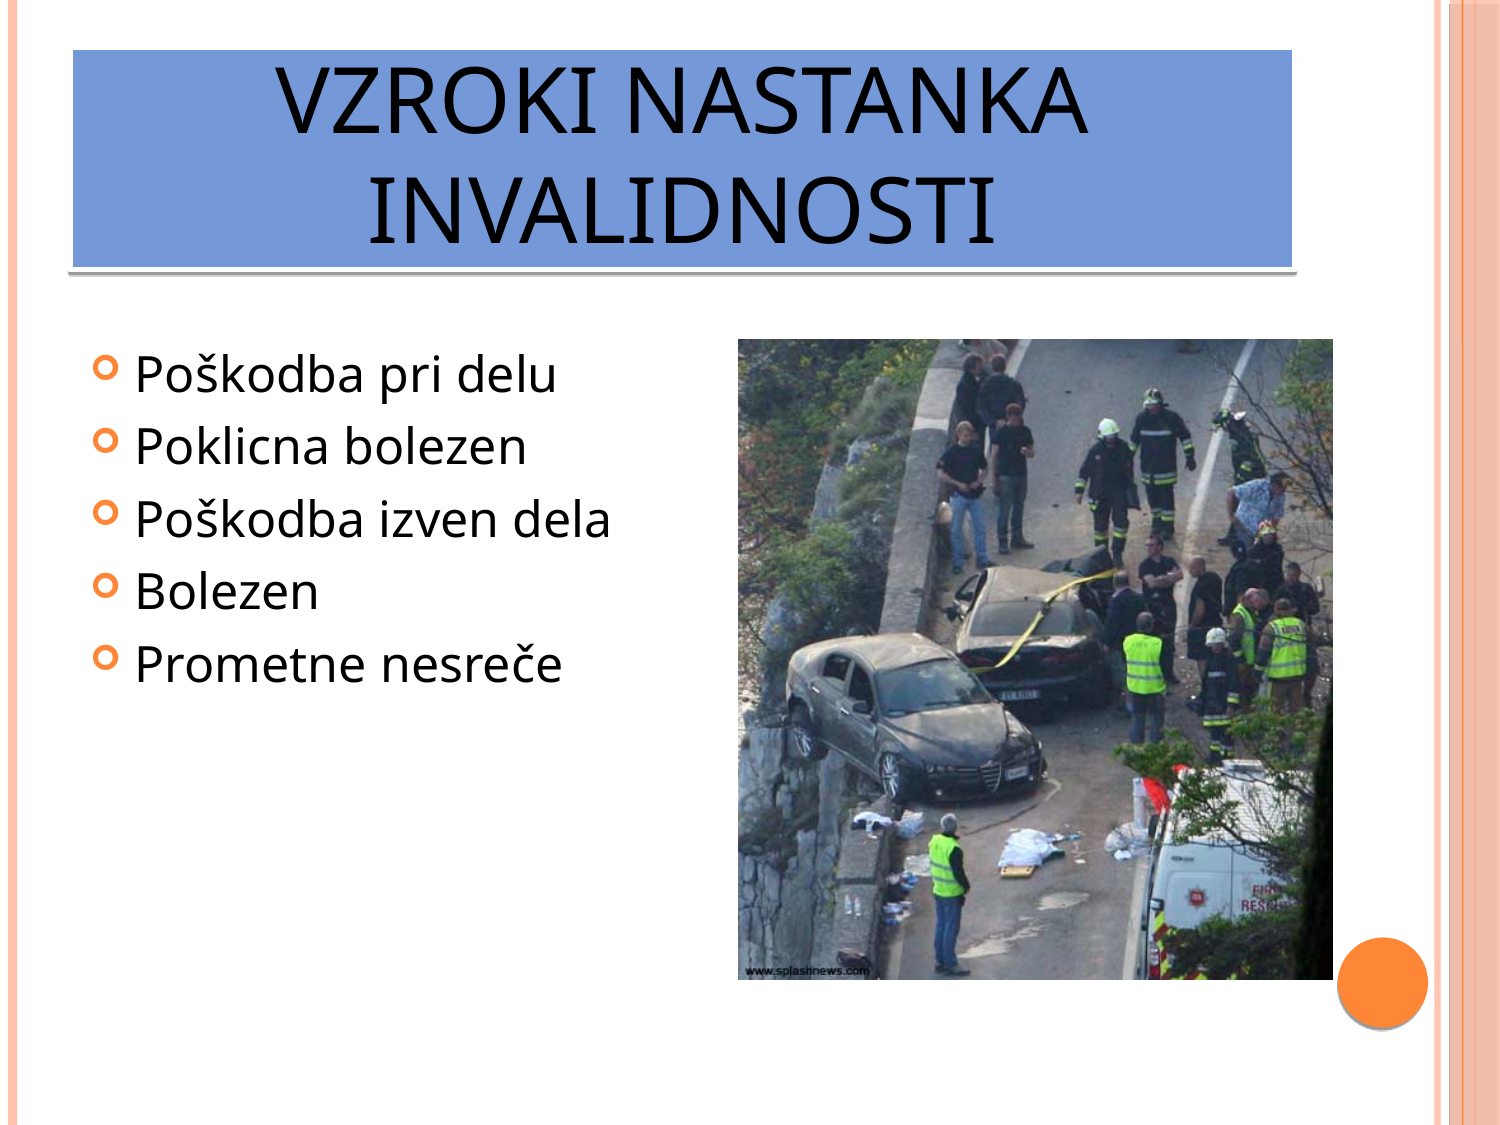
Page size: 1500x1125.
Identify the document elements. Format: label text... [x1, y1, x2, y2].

title vzroki nastanka invalidnosti [70, 46, 1296, 270]
list Poškodba pri delu Poklicna bolezen Poškodba izven dela Bolezen Prometne nesreče [75, 262, 1300, 1062]
picture [738, 339, 1333, 980]
